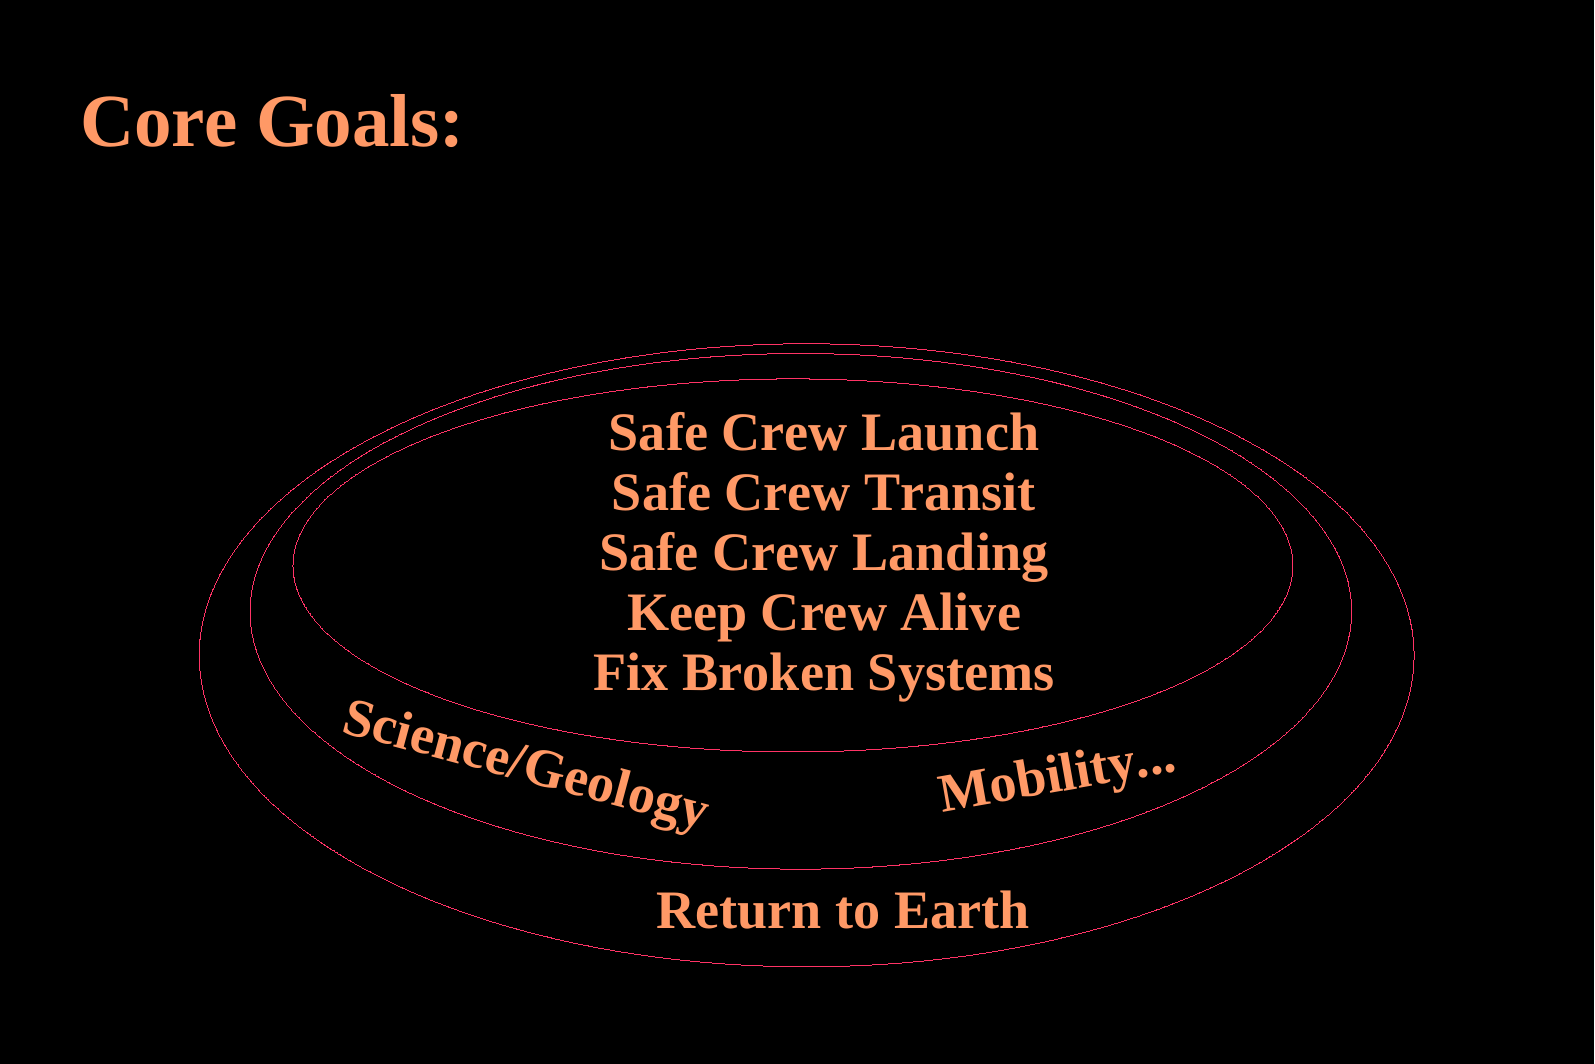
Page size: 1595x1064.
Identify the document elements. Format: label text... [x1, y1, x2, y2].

text_box Science/Geology [319, 680, 761, 854]
text_box Safe Crew Launch Safe Crew Transit Safe Crew Landing Keep Crew Alive Fix Broken Systems [507, 402, 1124, 770]
text_box Mobility... [916, 719, 1206, 829]
text_box Core Goals: [80, 78, 1157, 270]
text_box Return to Earth [638, 879, 1045, 942]
text_box [199, 343, 1415, 967]
